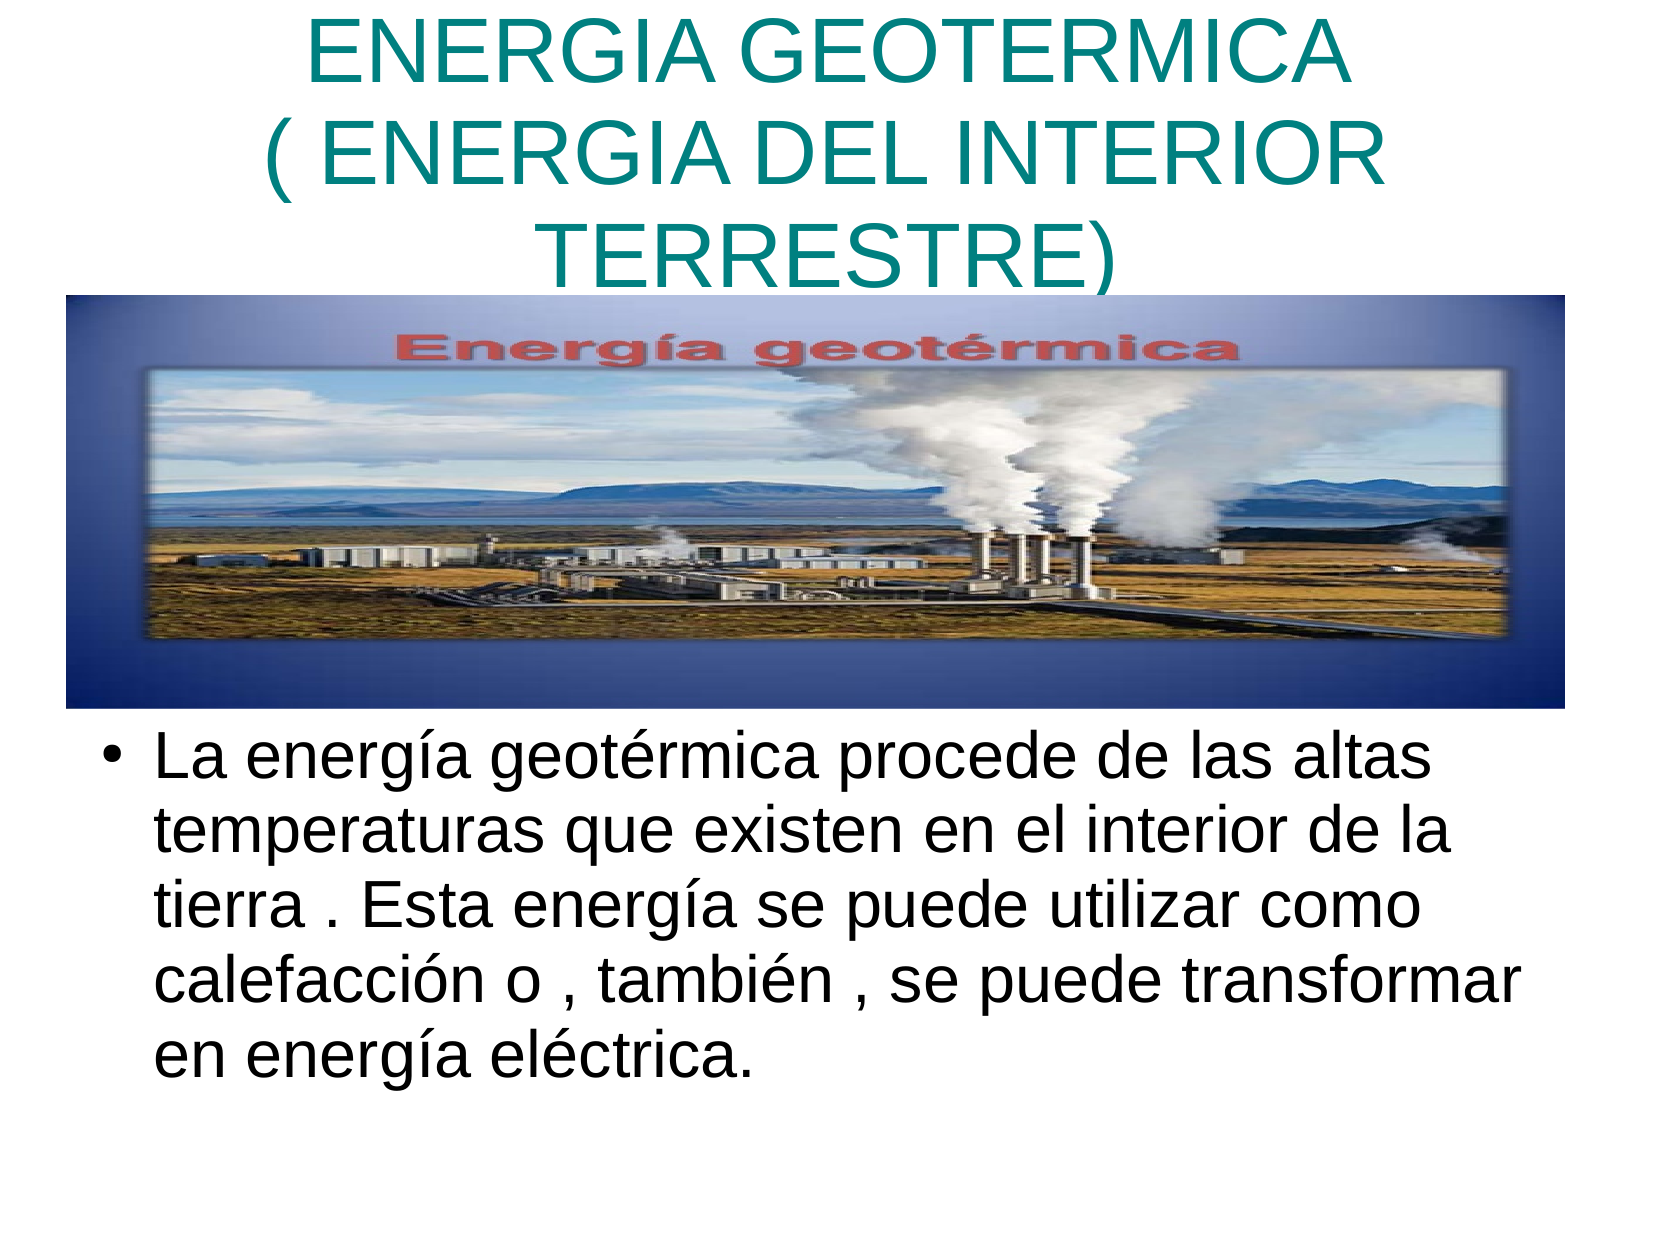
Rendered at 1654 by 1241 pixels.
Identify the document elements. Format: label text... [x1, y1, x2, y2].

title ENERGIA GEOTERMICA ( ENERGIA DEL INTERIOR TERRESTRE) [82, 0, 1571, 290]
picture [66, 295, 1565, 709]
list La energía geotérmica procede de las altas temperaturas que existen en el interior de la tierra . Esta energía se puede utilizar como calefacción o , también , se puede transformar en energía eléctrica. [82, 717, 1571, 1109]
chart [82, 290, 1571, 681]
